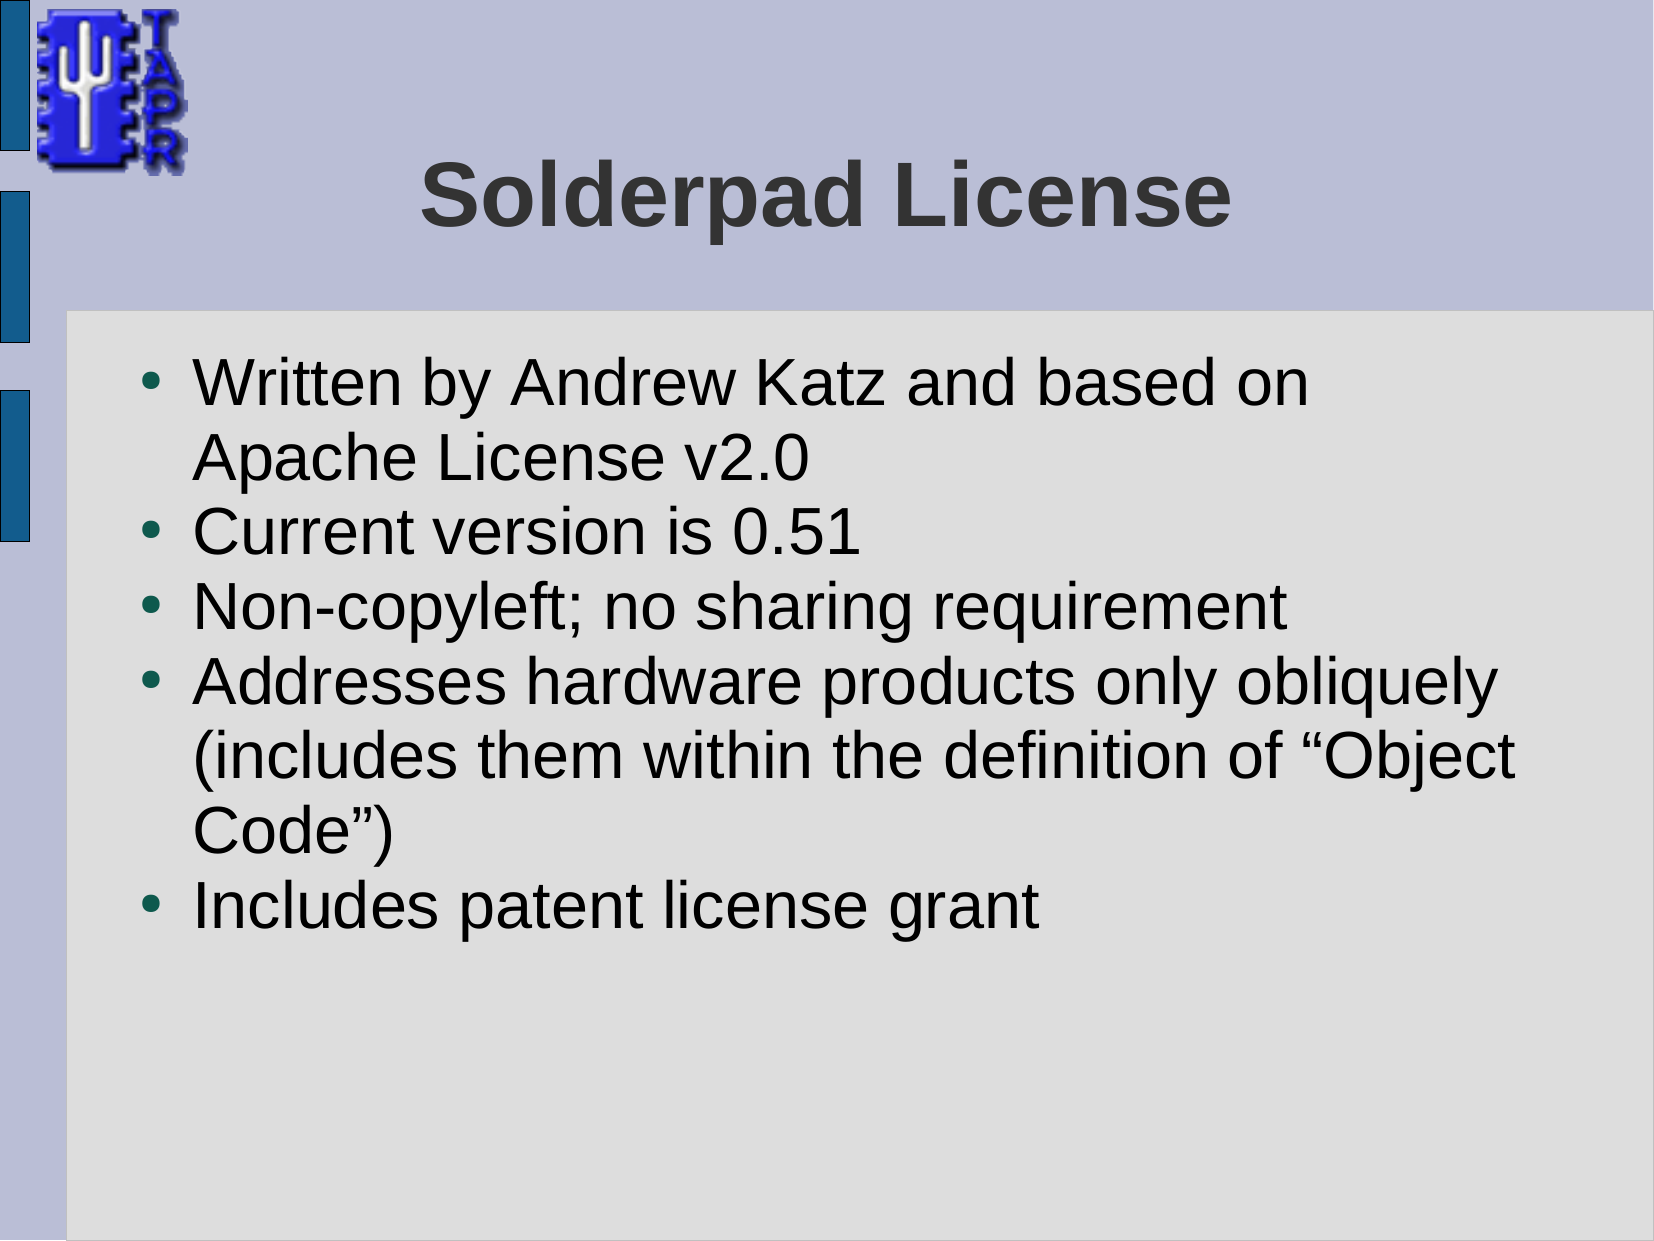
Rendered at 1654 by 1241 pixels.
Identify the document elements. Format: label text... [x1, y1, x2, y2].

picture [37, 9, 188, 176]
title Solderpad License [121, 91, 1534, 299]
list Written by Andrew Katz and based on Apache License v2.0 Current version is 0.51 Non-copyleft; no sharing requirement Addresses hardware products only obliquely (includes them within the definition of “Object Code”) Includes patent license grant [121, 344, 1534, 1065]
